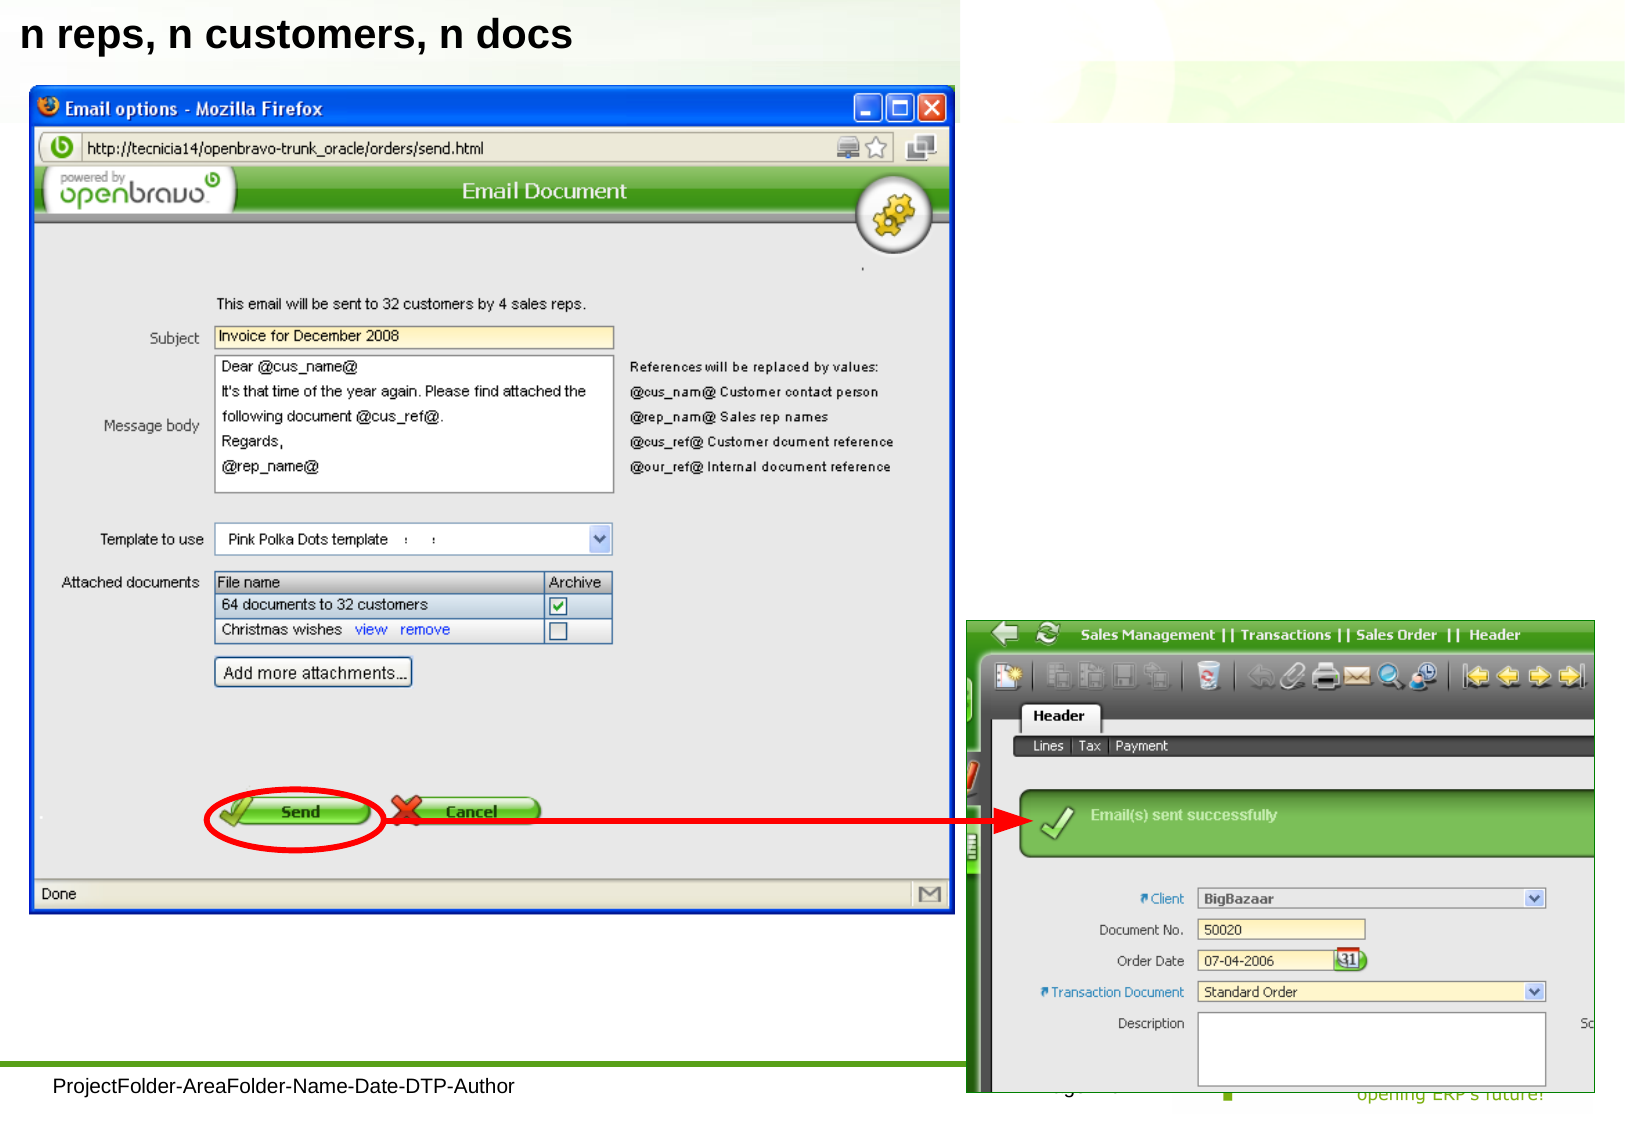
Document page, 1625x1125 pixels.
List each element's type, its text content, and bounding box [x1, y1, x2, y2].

title n reps, n customers, n docs [19, 11, 1537, 60]
picture [0, 0, 961, 916]
picture [210, 793, 380, 847]
picture [966, 620, 1595, 1114]
